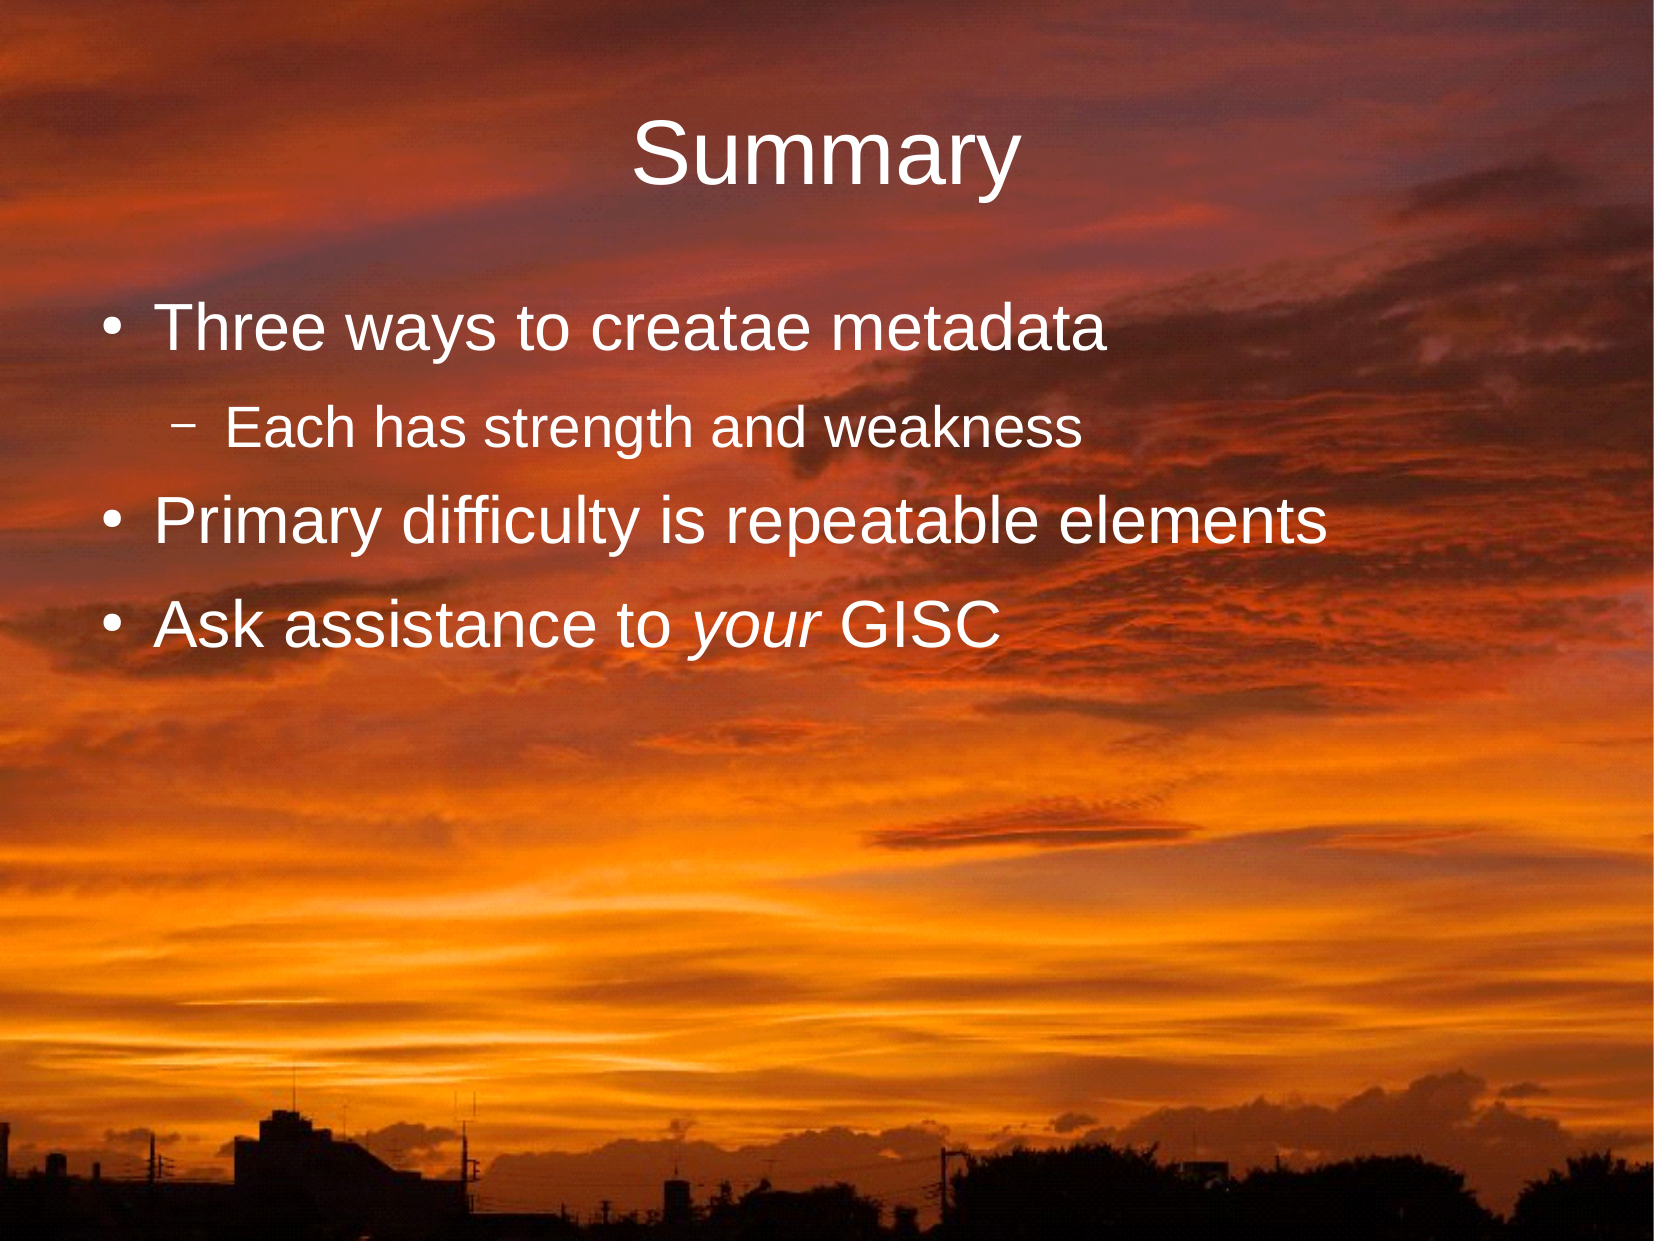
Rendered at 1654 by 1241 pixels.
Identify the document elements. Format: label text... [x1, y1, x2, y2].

list Three ways to creatae metadata Each has strength and weakness Primary difficulty is repeatable elements Ask assistance to your GISC [82, 290, 1571, 1010]
title Summary [82, 49, 1571, 257]
picture [0, 0, 1654, 1241]
